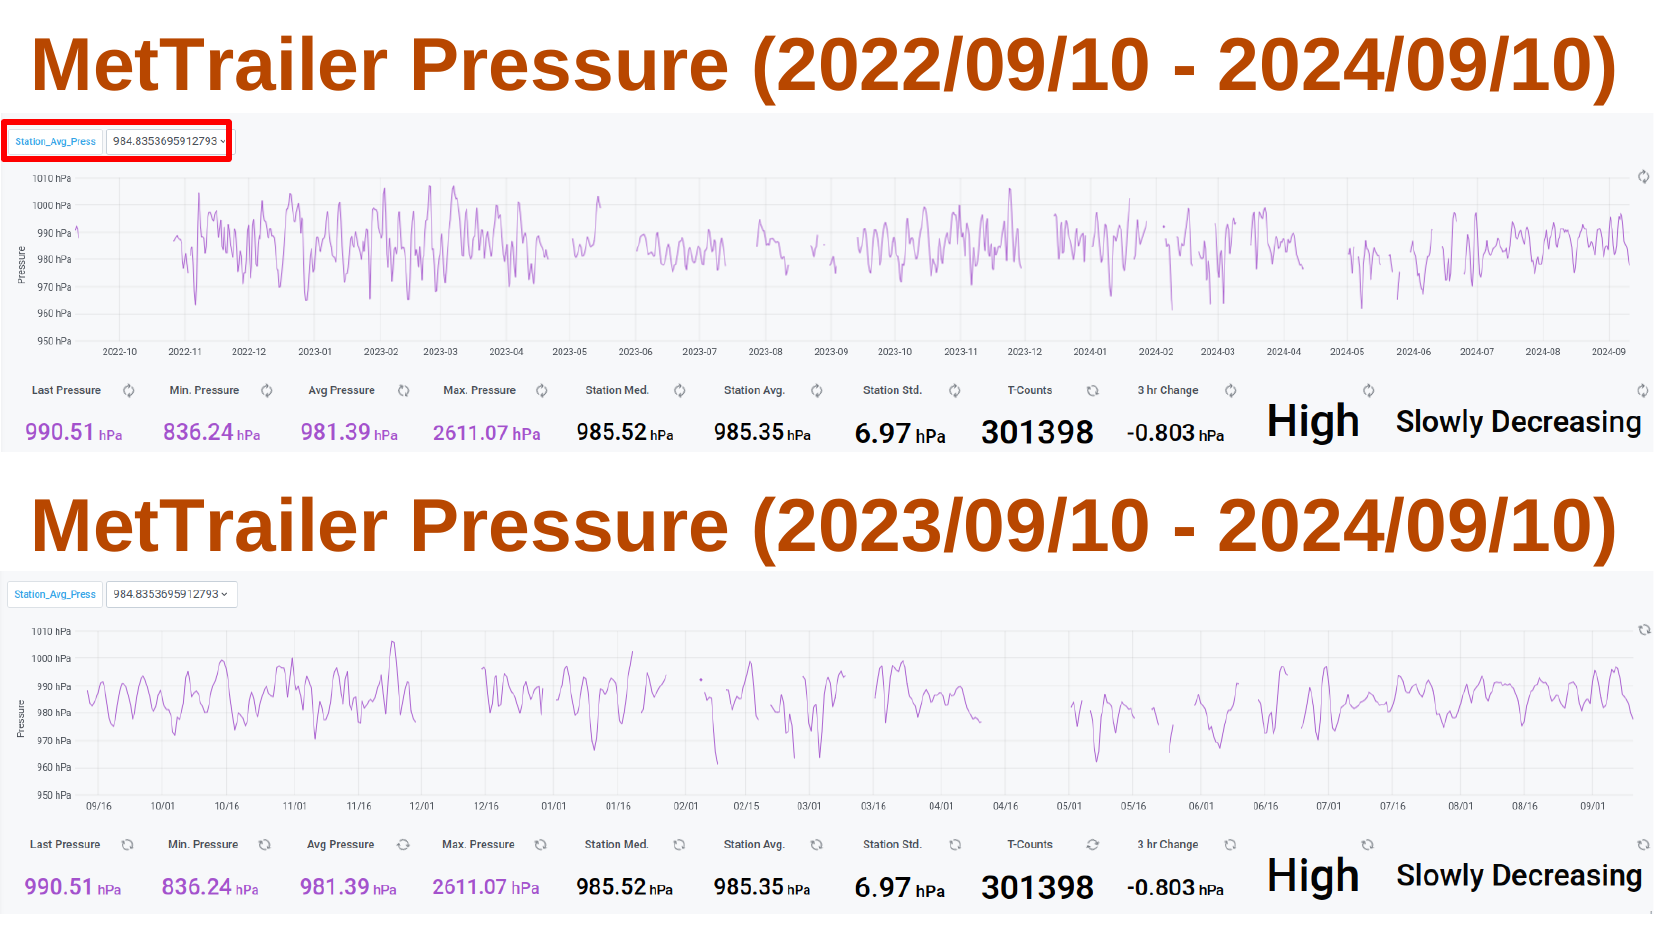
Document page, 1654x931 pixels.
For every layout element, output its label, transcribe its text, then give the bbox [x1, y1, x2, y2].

text_box MetTrailer Pressure (2023/09/10 - 2024/09/10) [0, 481, 1651, 569]
picture [1, 113, 1654, 452]
text_box MetTrailer Pressure (2022/09/10 - 2024/09/10) [0, 21, 1651, 108]
picture [7, 125, 226, 156]
picture [0, 571, 1654, 914]
